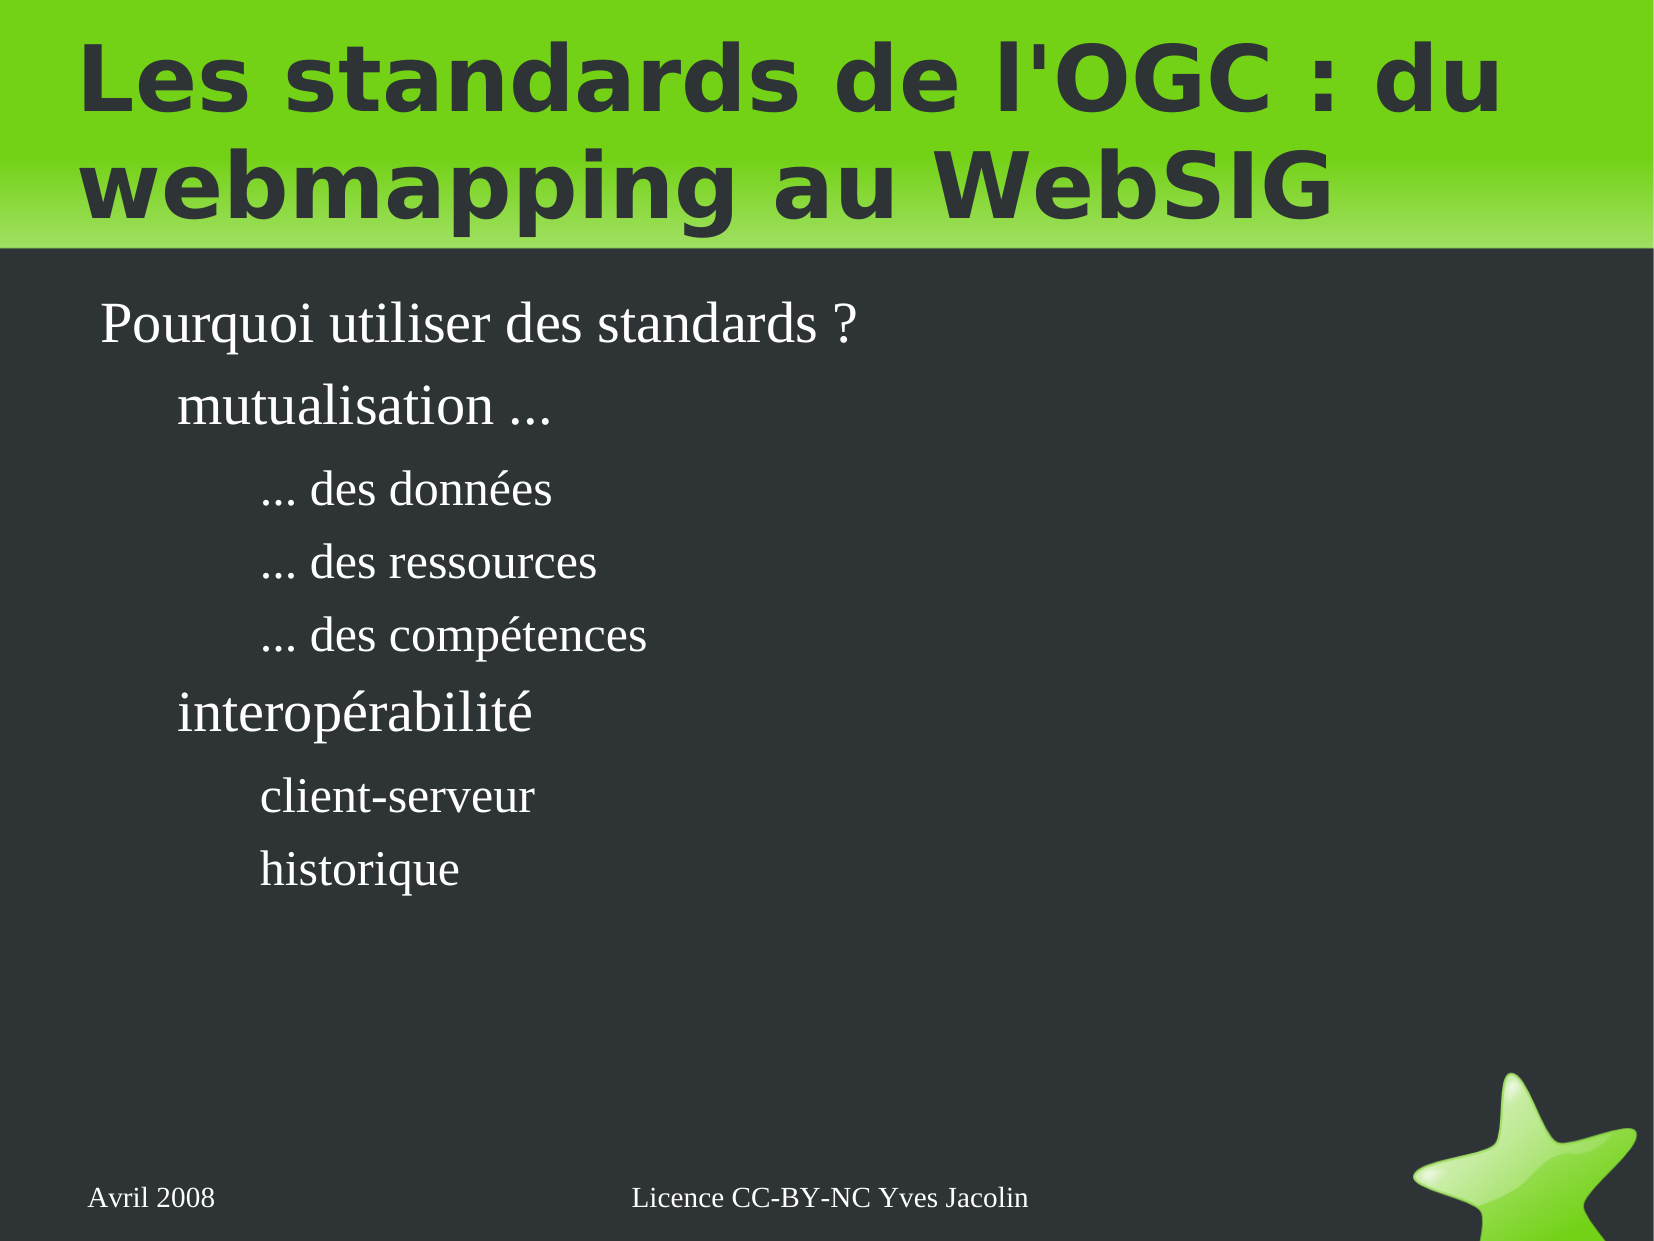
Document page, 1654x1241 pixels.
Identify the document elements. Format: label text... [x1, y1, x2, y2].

picture [0, 0, 1654, 1241]
title Les standards de l'OGC : du webmapping au WebSIG [76, 25, 1565, 240]
list Pourquoi utiliser des standards ? mutualisation ... ... des données ... des ressources ... des compétences interopérabilité client-serveur historique [82, 290, 1571, 1094]
